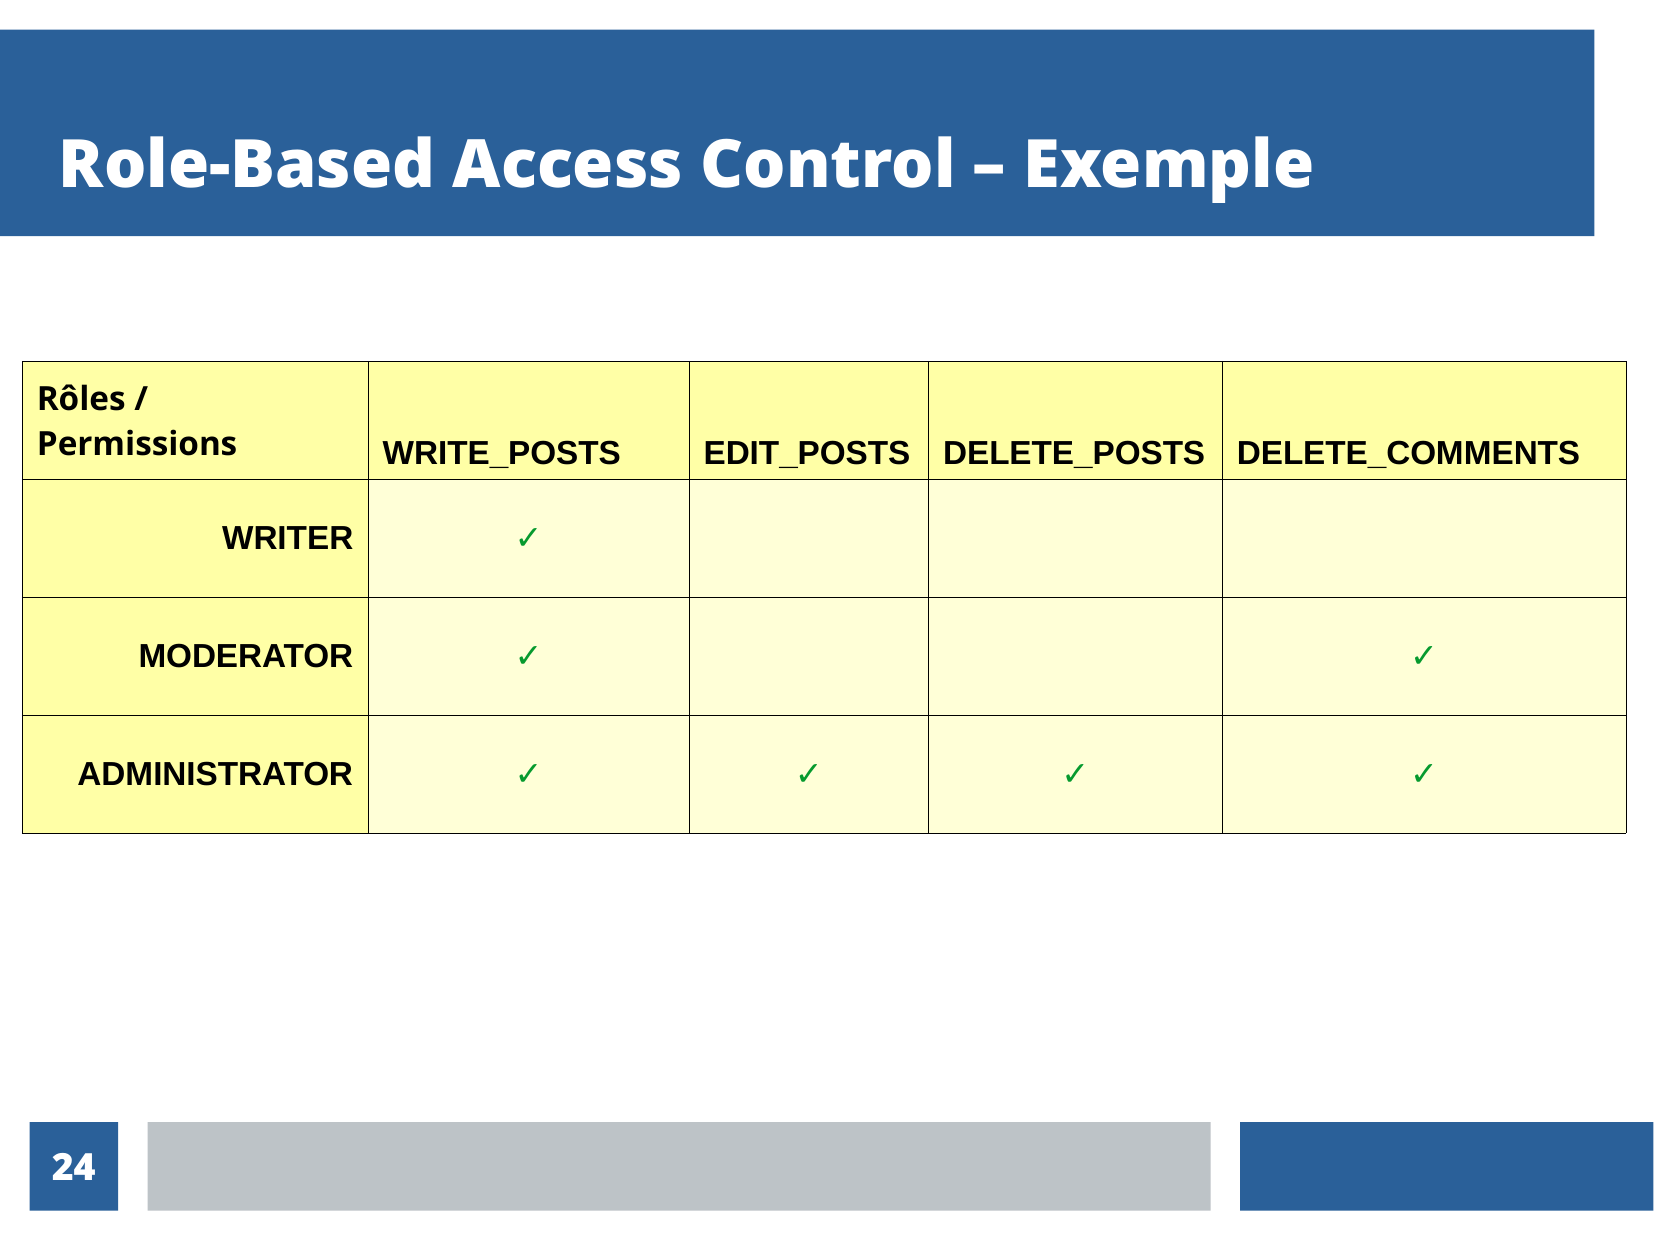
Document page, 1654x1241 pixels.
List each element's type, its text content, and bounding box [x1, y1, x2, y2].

table_cell [690, 480, 928, 597]
table_cell WRITER [23, 480, 368, 597]
table_header DELETE_COMMENTS [1223, 362, 1626, 479]
table_cell [1223, 480, 1626, 597]
table_cell ✓ [690, 716, 928, 833]
table_header DELETE_POSTS [929, 362, 1222, 479]
table_cell ✓ [369, 480, 689, 597]
table_cell [929, 598, 1222, 715]
table_cell ADMINISTRATOR [23, 716, 368, 833]
table_cell [690, 598, 928, 715]
title Role-Based Access Control – Exemple [59, 59, 1595, 207]
table_header EDIT_POSTS [690, 362, 928, 479]
table_cell MODERATOR [23, 598, 368, 715]
table_cell ✓ [369, 598, 689, 715]
table_cell ✓ [369, 716, 689, 833]
table_header WRITE_POSTS [369, 362, 689, 479]
table_cell ✓ [929, 716, 1222, 833]
table_cell ✓ [1223, 598, 1626, 715]
table_header Rôles / Permissions [23, 362, 368, 479]
table_cell ✓ [1223, 716, 1626, 833]
table_cell [929, 480, 1222, 597]
